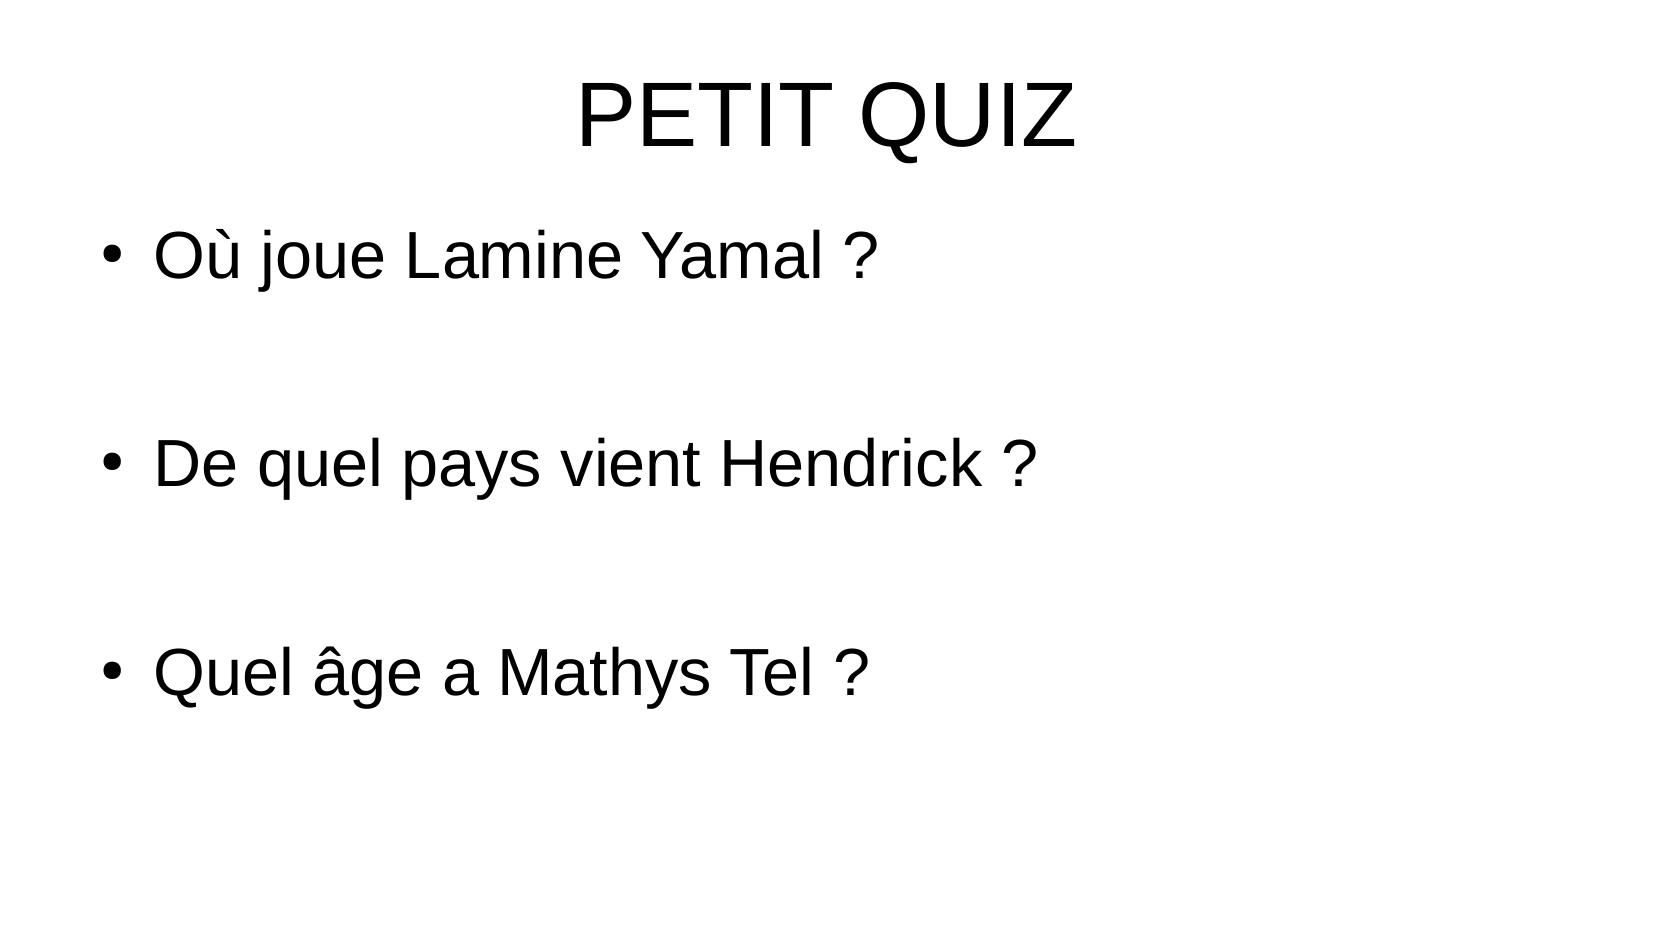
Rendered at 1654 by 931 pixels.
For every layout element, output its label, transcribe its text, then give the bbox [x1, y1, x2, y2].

title PETIT QUIZ [82, 37, 1571, 193]
list Où joue Lamine Yamal ? De quel pays vient Hendrick ? Quel âge a Mathys Tel ? [82, 217, 1571, 758]
